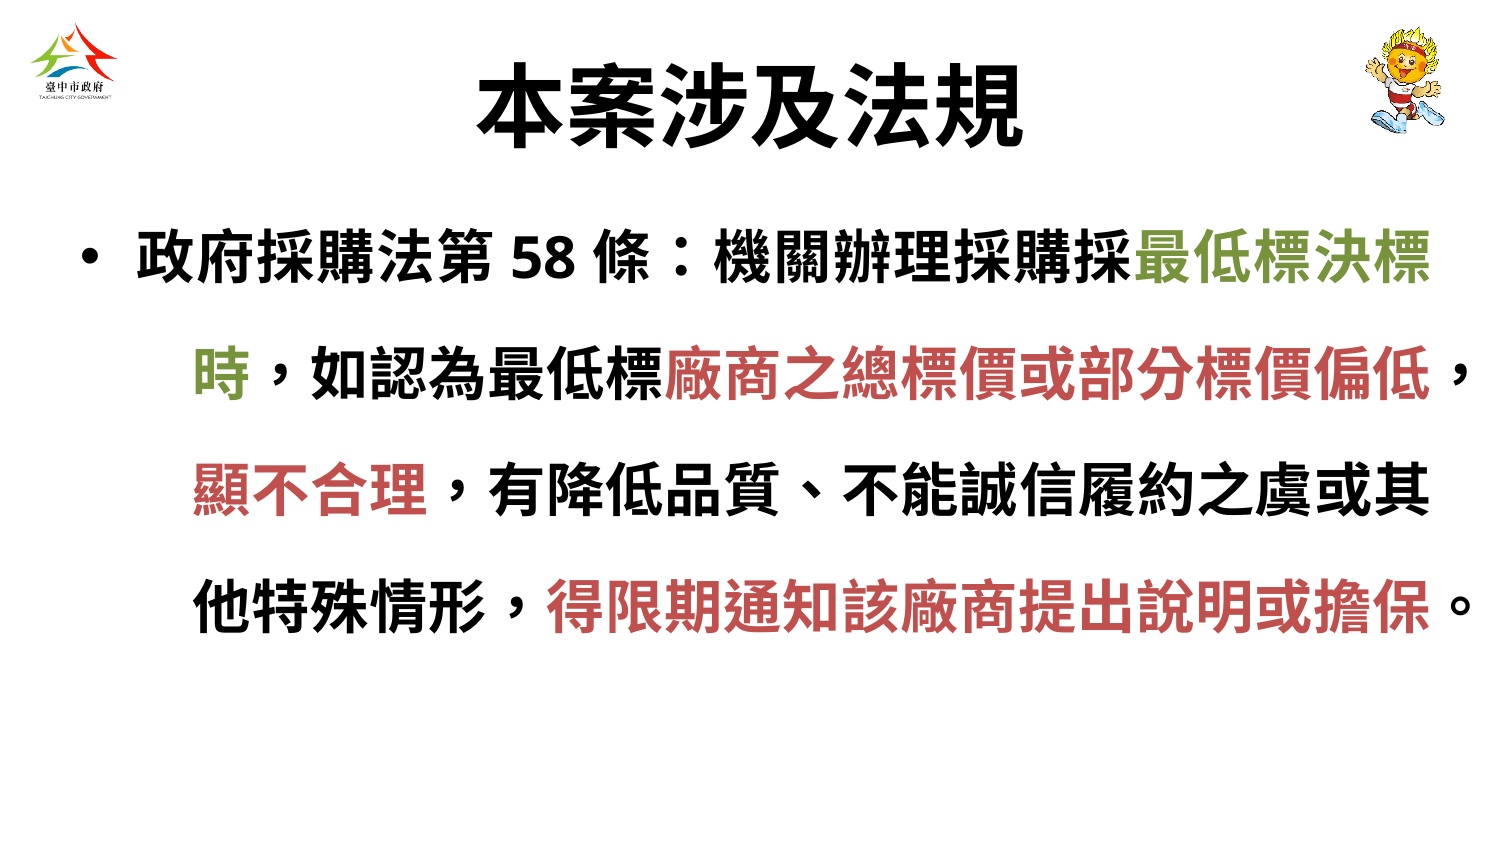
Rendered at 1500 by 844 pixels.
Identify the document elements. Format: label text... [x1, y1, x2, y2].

list 政府採購法第58條：機關辦理採購採最低標決標時，如認為最低標廠商之總標價或部分標價偏低，顯不合理，有降低品質、不能誠信履約之虞或其他特殊情形，得限期通知該廠商提出說明或擔保。 [64, 165, 1447, 723]
title 本案涉及法規 [75, 33, 1426, 165]
picture [1364, 25, 1445, 134]
